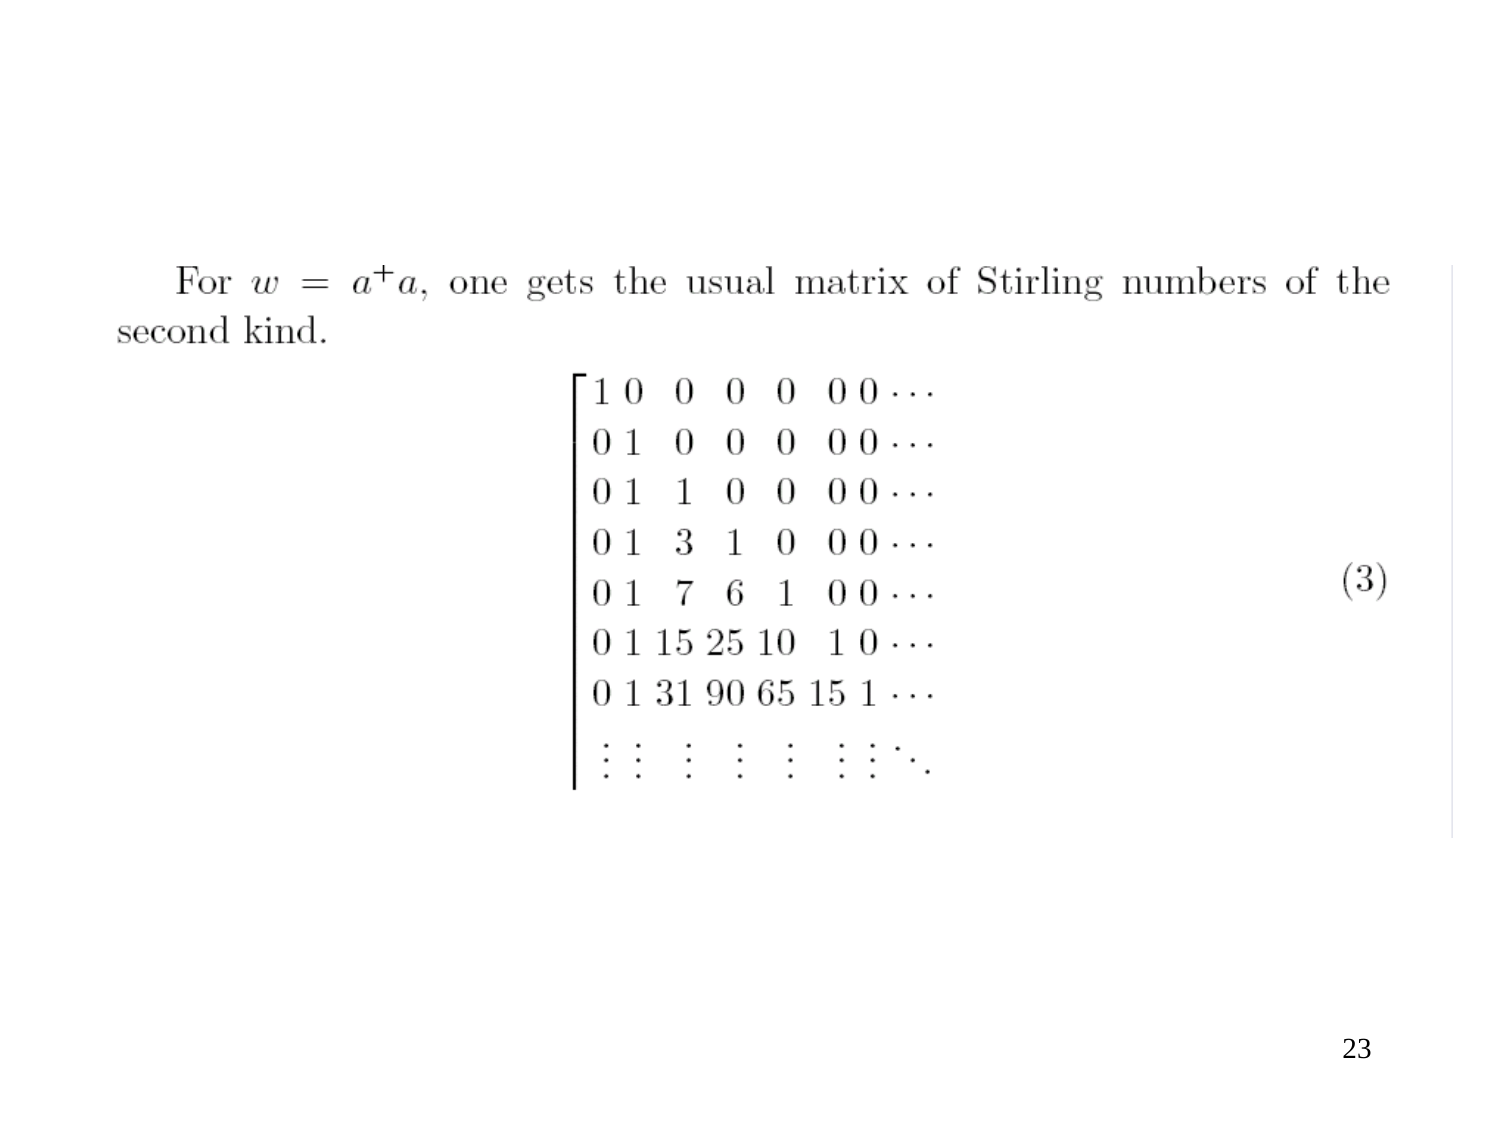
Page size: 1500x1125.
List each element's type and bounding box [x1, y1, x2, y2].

picture [47, 265, 1453, 838]
